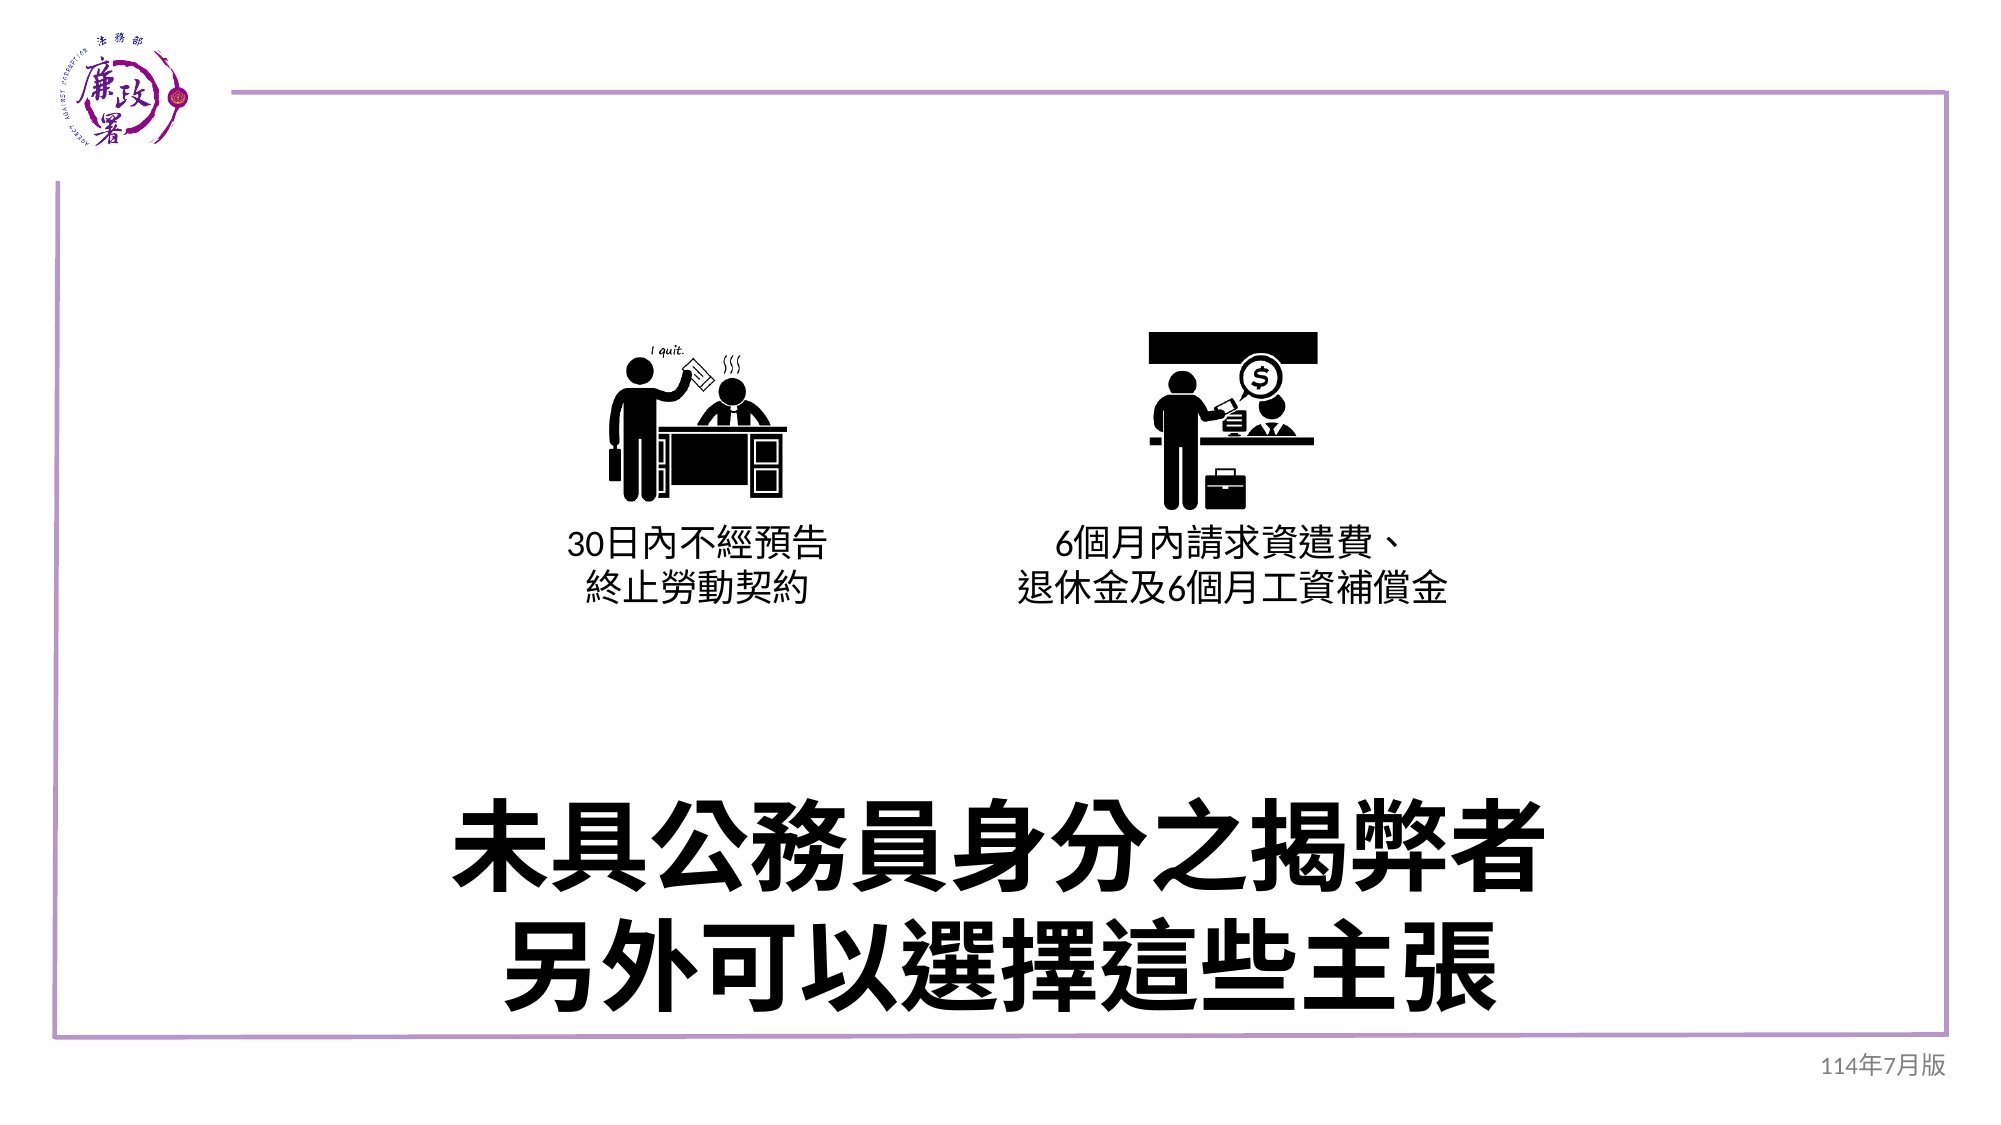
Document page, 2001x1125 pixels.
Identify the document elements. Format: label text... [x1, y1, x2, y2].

picture [1144, 332, 1322, 510]
picture [60, 32, 188, 146]
text_box 6個月內請求資遣費、 退休金及6個月工資補償金 [1002, 511, 1464, 617]
picture [609, 334, 787, 511]
text_box 30日內不經預告 終止勞動契約 [551, 511, 845, 617]
text_box 未具公務員身分之揭弊者 另外可以選擇這些主張 [435, 776, 1565, 1031]
